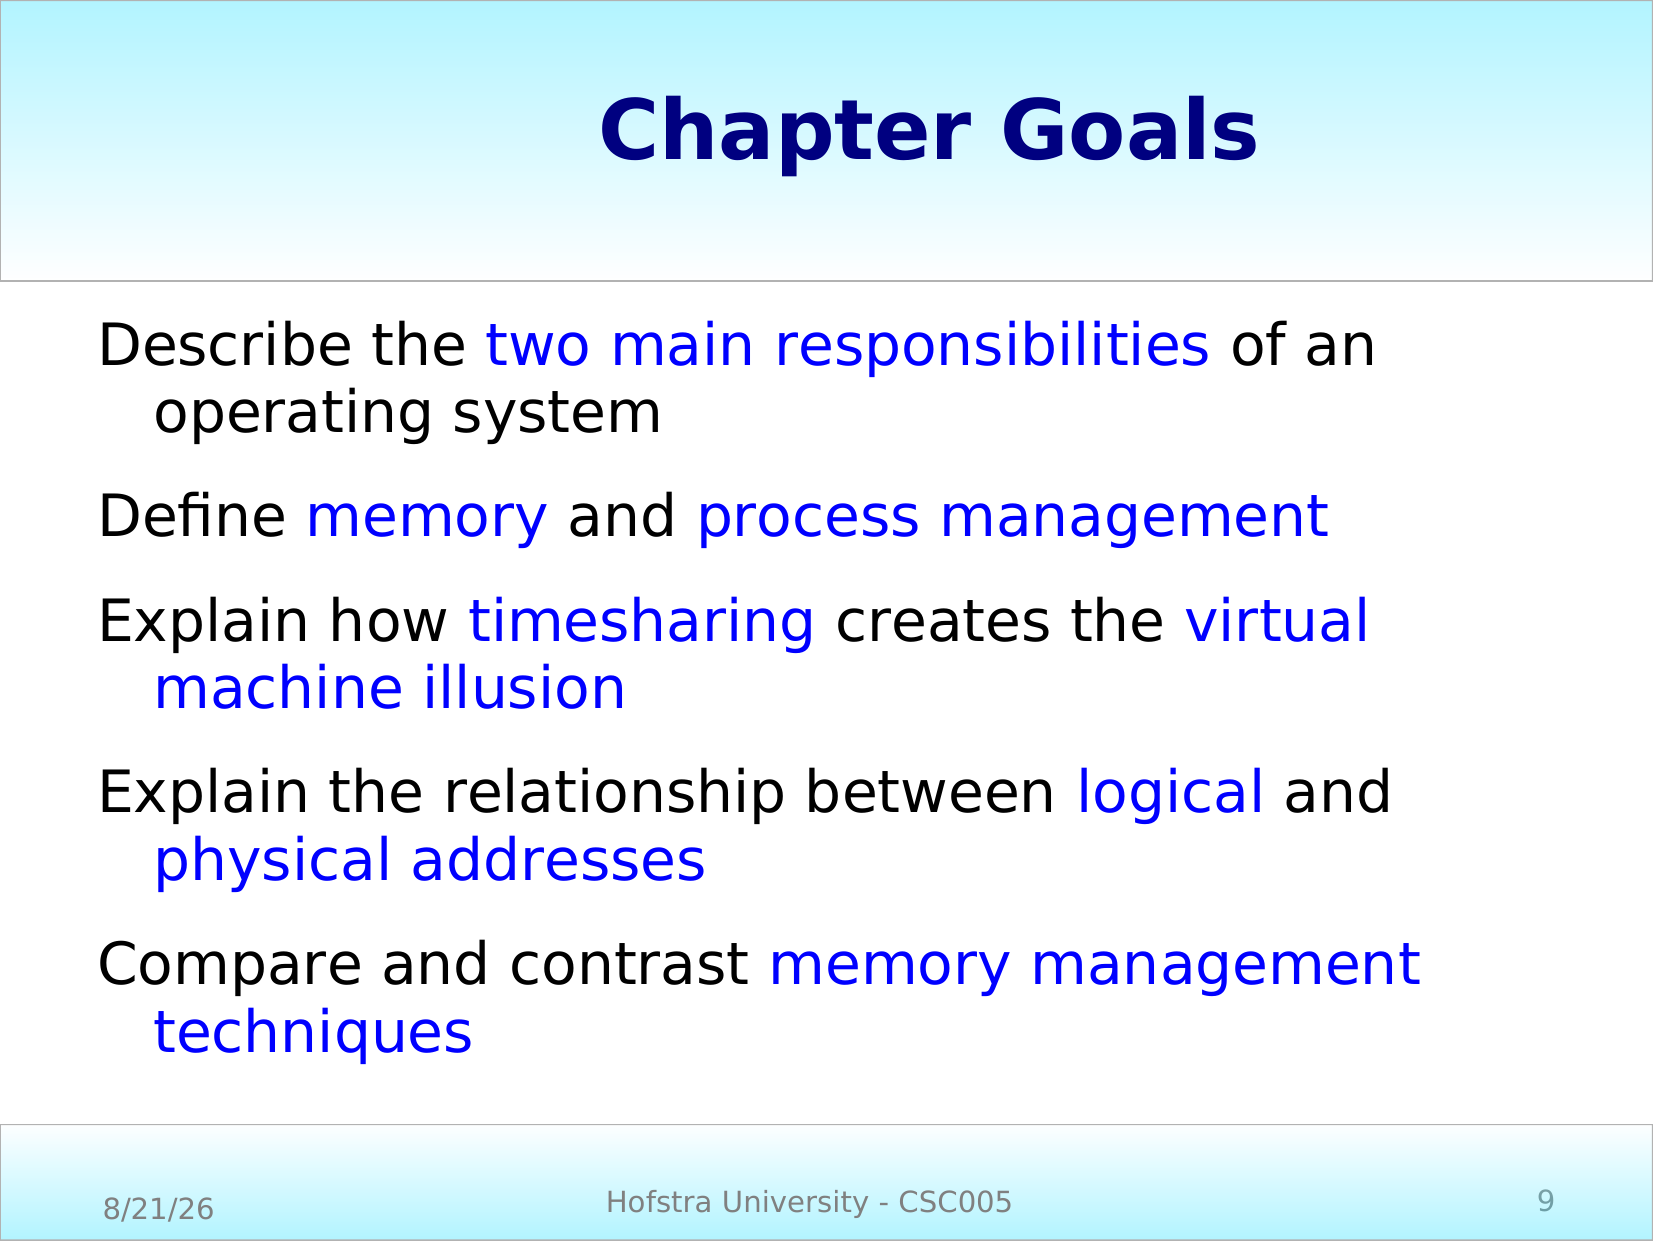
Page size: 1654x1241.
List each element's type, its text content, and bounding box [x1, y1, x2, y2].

list Describe the two main responsibilities of an operating system Define memory and process management Explain how timesharing creates the virtual machine illusion Explain the relationship between logical and physical addresses Compare and contrast memory management techniques [82, 303, 1571, 1176]
title Chapter Goals [247, 27, 1612, 235]
